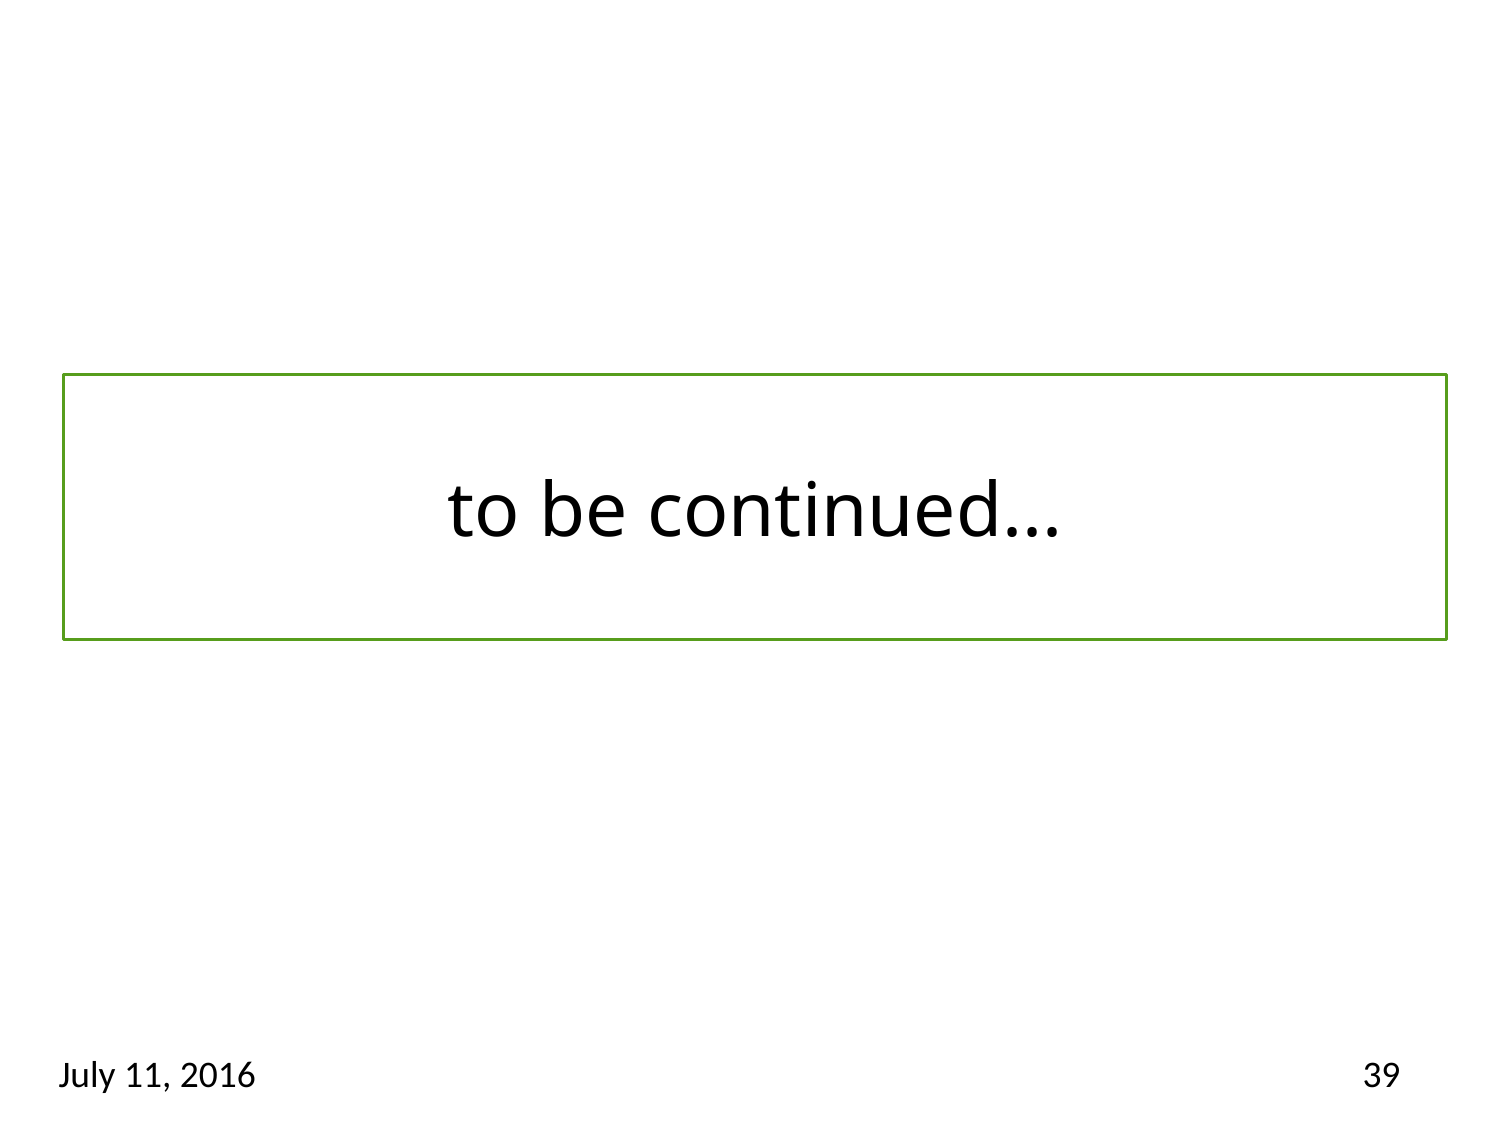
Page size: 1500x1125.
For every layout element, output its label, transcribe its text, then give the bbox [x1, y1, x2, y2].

title to be continued... [63, 374, 1447, 640]
